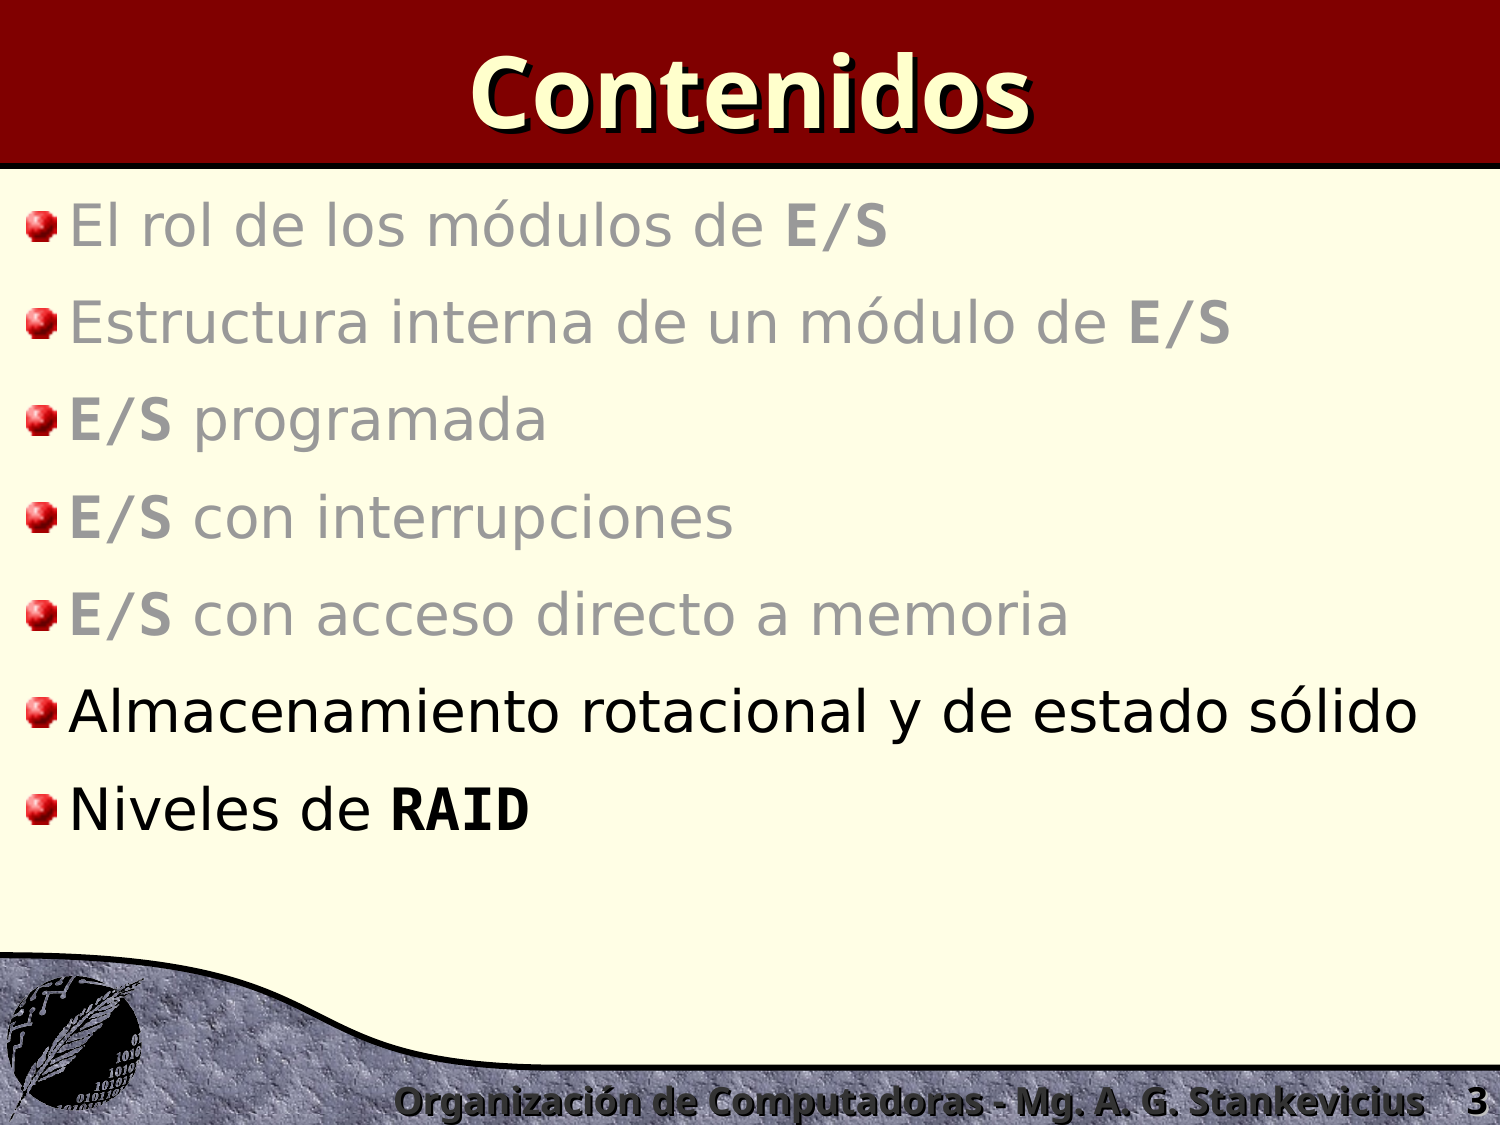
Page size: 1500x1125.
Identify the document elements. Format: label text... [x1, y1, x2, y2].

picture [448, 1100, 455, 1110]
title Contenidos [15, 5, 1485, 160]
picture [1058, 1100, 1065, 1110]
picture [802, 1100, 806, 1110]
list El rol de los módulos de E/S Estructura interna de un módulo de E/S E/S programada E/S con interrupciones E/S con acceso directo a memoria Almacenamiento rotacional y de estado sólido Niveles de RAID [11, 192, 1486, 935]
picture [0, 959, 1500, 1125]
